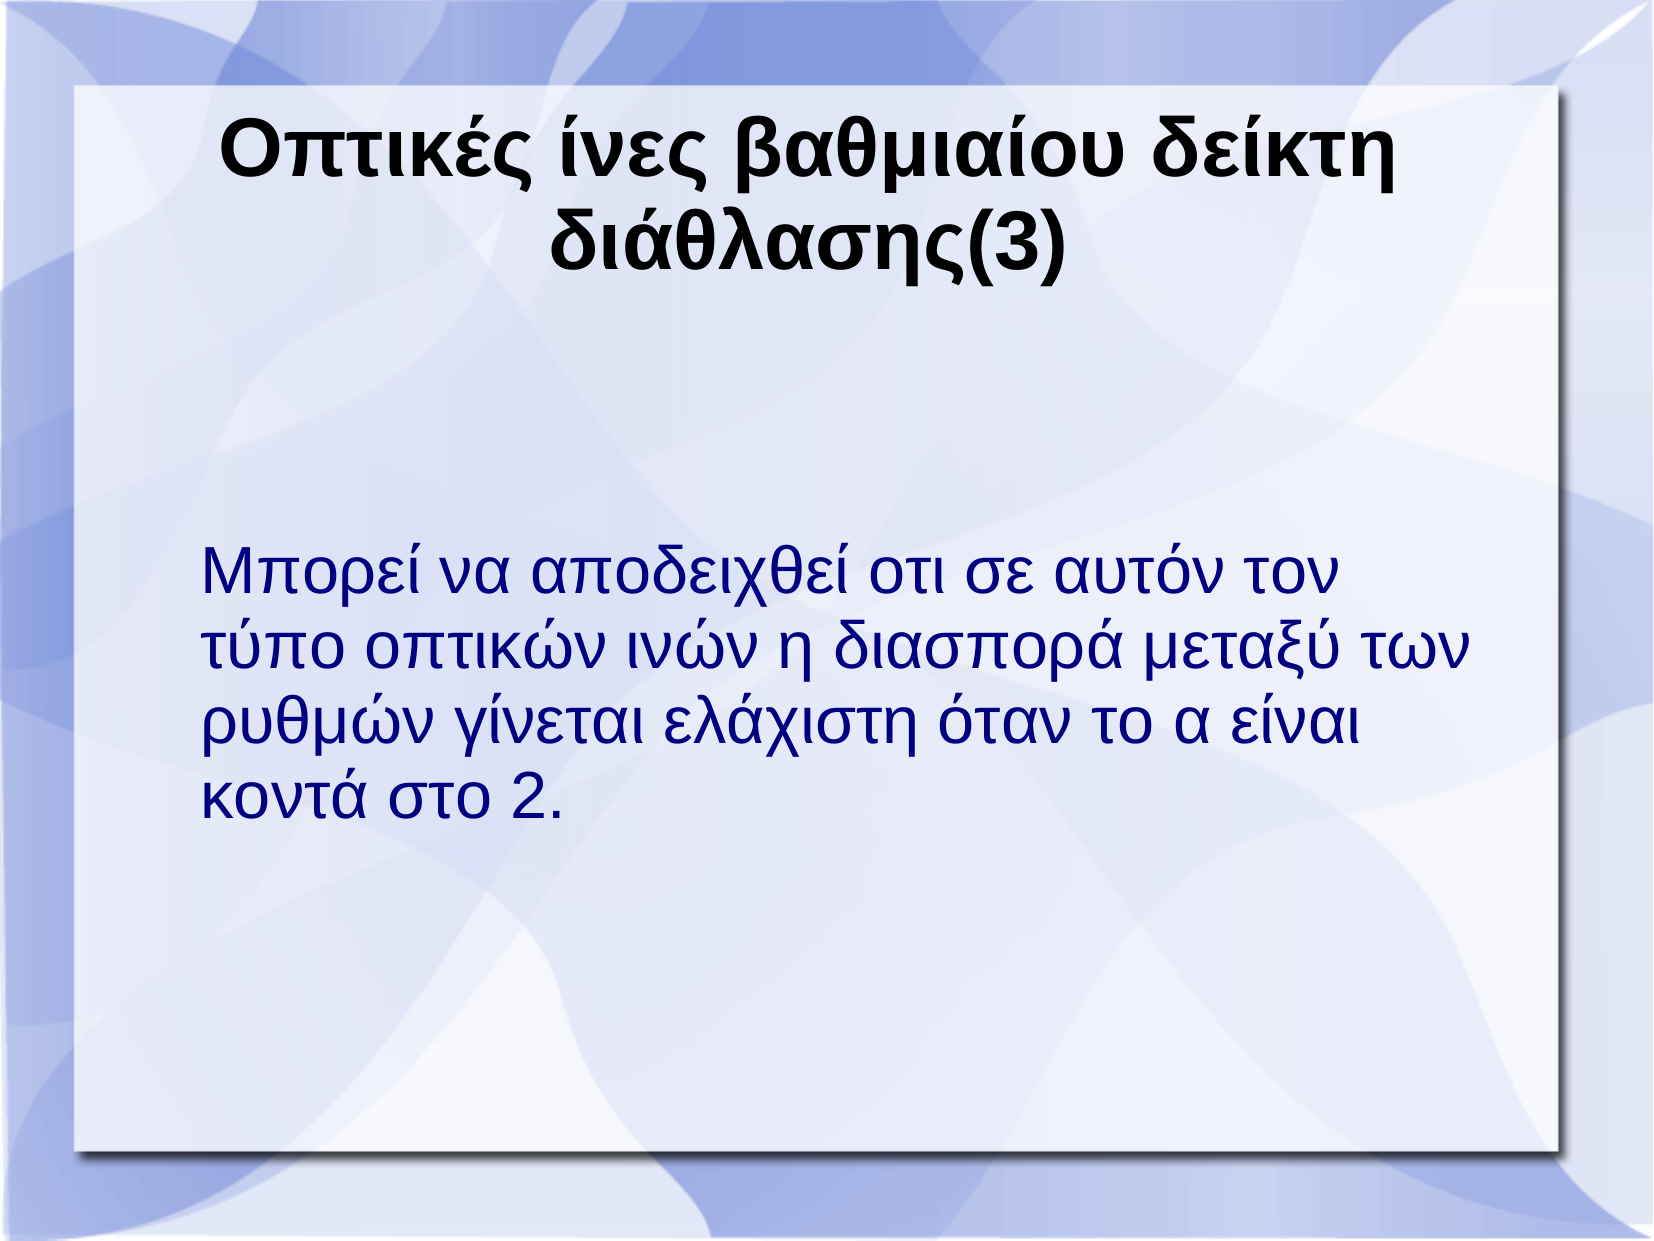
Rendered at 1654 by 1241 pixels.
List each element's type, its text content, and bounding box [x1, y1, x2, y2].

picture [0, 0, 1654, 1241]
list Μπορεί να αποδειχθεί οτι σε αυτόν τον τύπο οπτικών ινών η διασπορά μεταξύ των ρυθμών γίνεται ελάχιστη όταν το α είναι κοντά στο 2. [129, 324, 1488, 975]
title Οπτικές ίνες βαθμιαίου δείκτη διάθλασης(3) [82, 90, 1535, 298]
